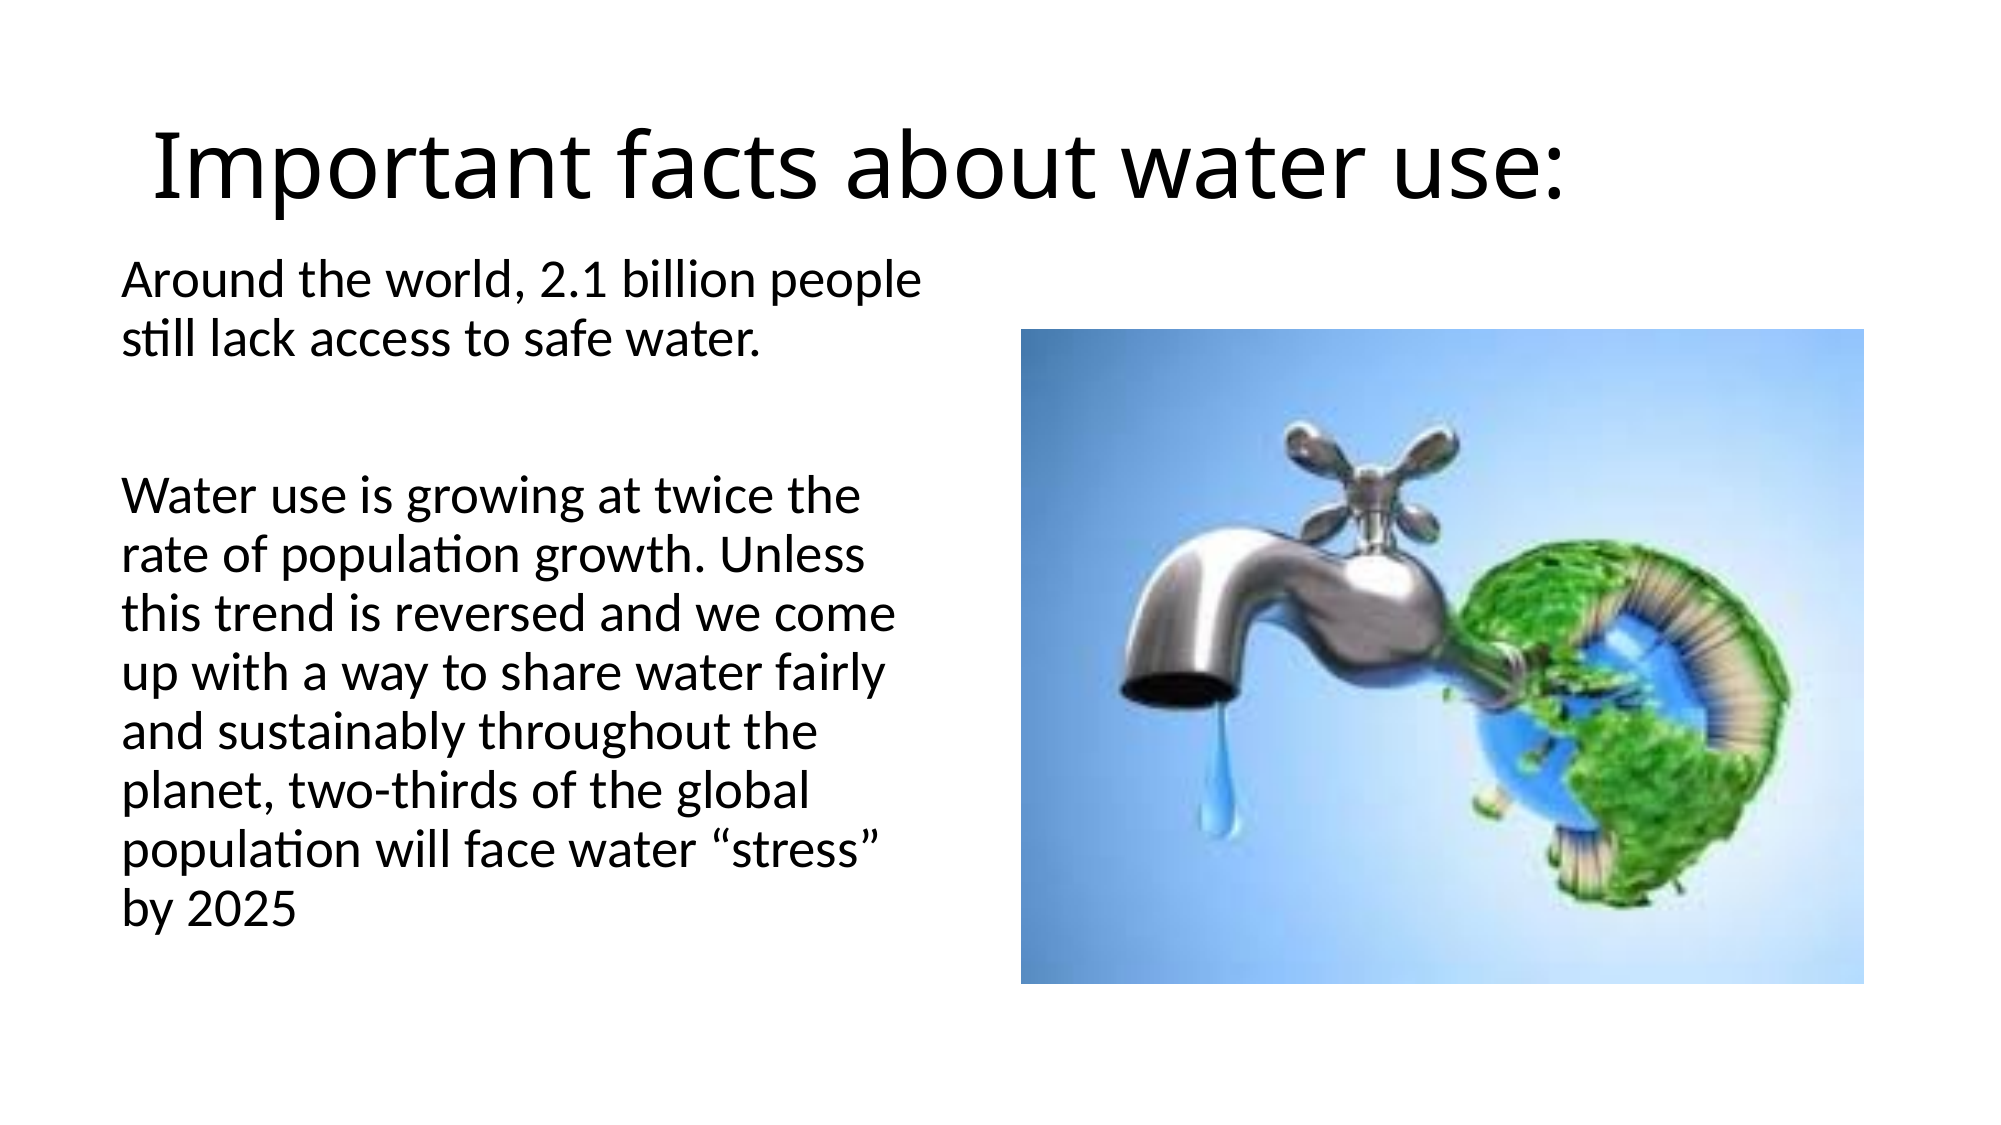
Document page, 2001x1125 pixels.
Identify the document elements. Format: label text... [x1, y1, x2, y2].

title Important facts about water use: [137, 59, 1863, 278]
picture [1021, 329, 1864, 984]
list Around the world, 2.1 billion people still lack access to safe water. Water use is growing at twice the rate of population growth. Unless this trend is reversed and we come up with a way to share water fairly and sustainably throughout the planet, two-thirds of the global population will face water “stress” by 2025 [106, 242, 949, 957]
